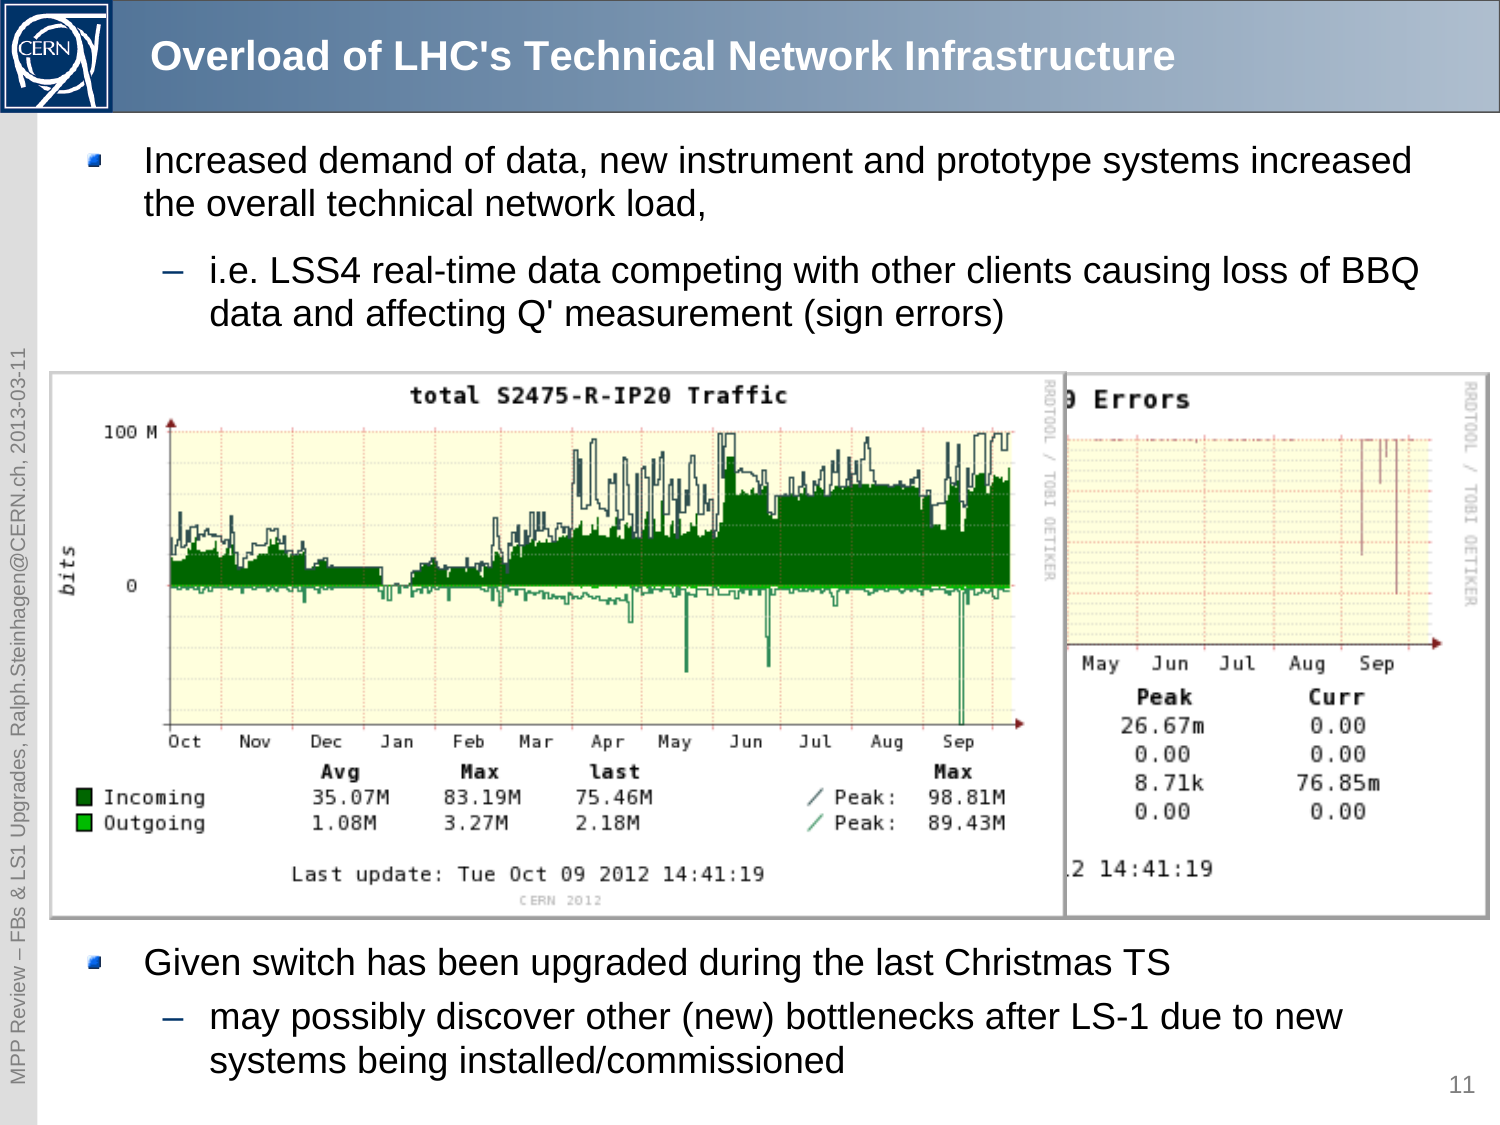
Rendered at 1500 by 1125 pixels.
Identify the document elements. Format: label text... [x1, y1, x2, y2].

picture [49, 371, 1067, 920]
title Overload of LHC's Technical Network Infrastructure [150, 0, 1201, 113]
picture [1438, 372, 1490, 920]
picture [0, 0, 113, 113]
list Increased demand of data, new instrument and prototype systems increased the overall technical network load, i.e. LSS4 real-time data competing with other clients causing loss of BBQ data and affecting Q' measurement (sign errors) Given switch has been upgraded during the last Christmas TS may possibly discover other (new) bottlenecks after LS-1 due to new systems being installed/commissioned [87, 137, 1438, 1082]
